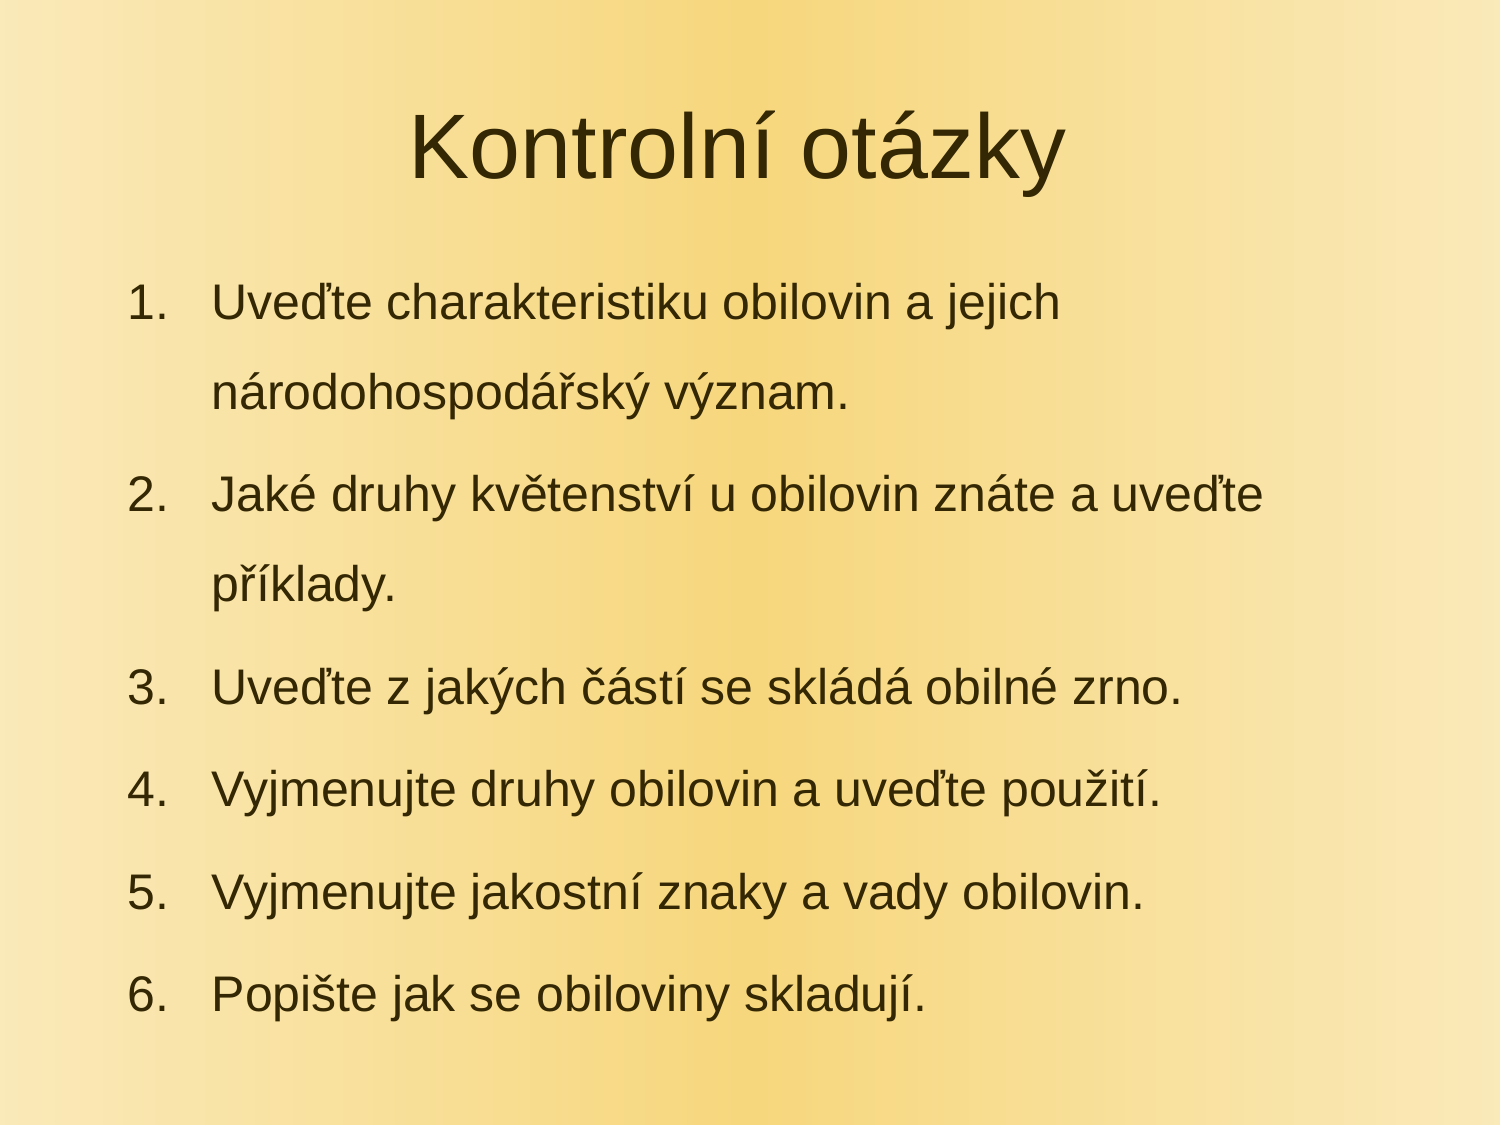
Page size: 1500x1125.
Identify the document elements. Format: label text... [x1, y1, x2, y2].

list Uveďte charakteristiku obilovin a jejich národohospodářský význam. Jaké druhy květenství u obilovin znáte a uveďte příklady. Uveďte z jakých částí se skládá obilné zrno. Vyjmenujte druhy obilovin a uveďte použití. Vyjmenujte jakostní znaky a vady obilovin. Popište jak se obiloviny skladují. [112, 231, 1388, 1030]
title Kontrolní otázky [100, 66, 1376, 217]
